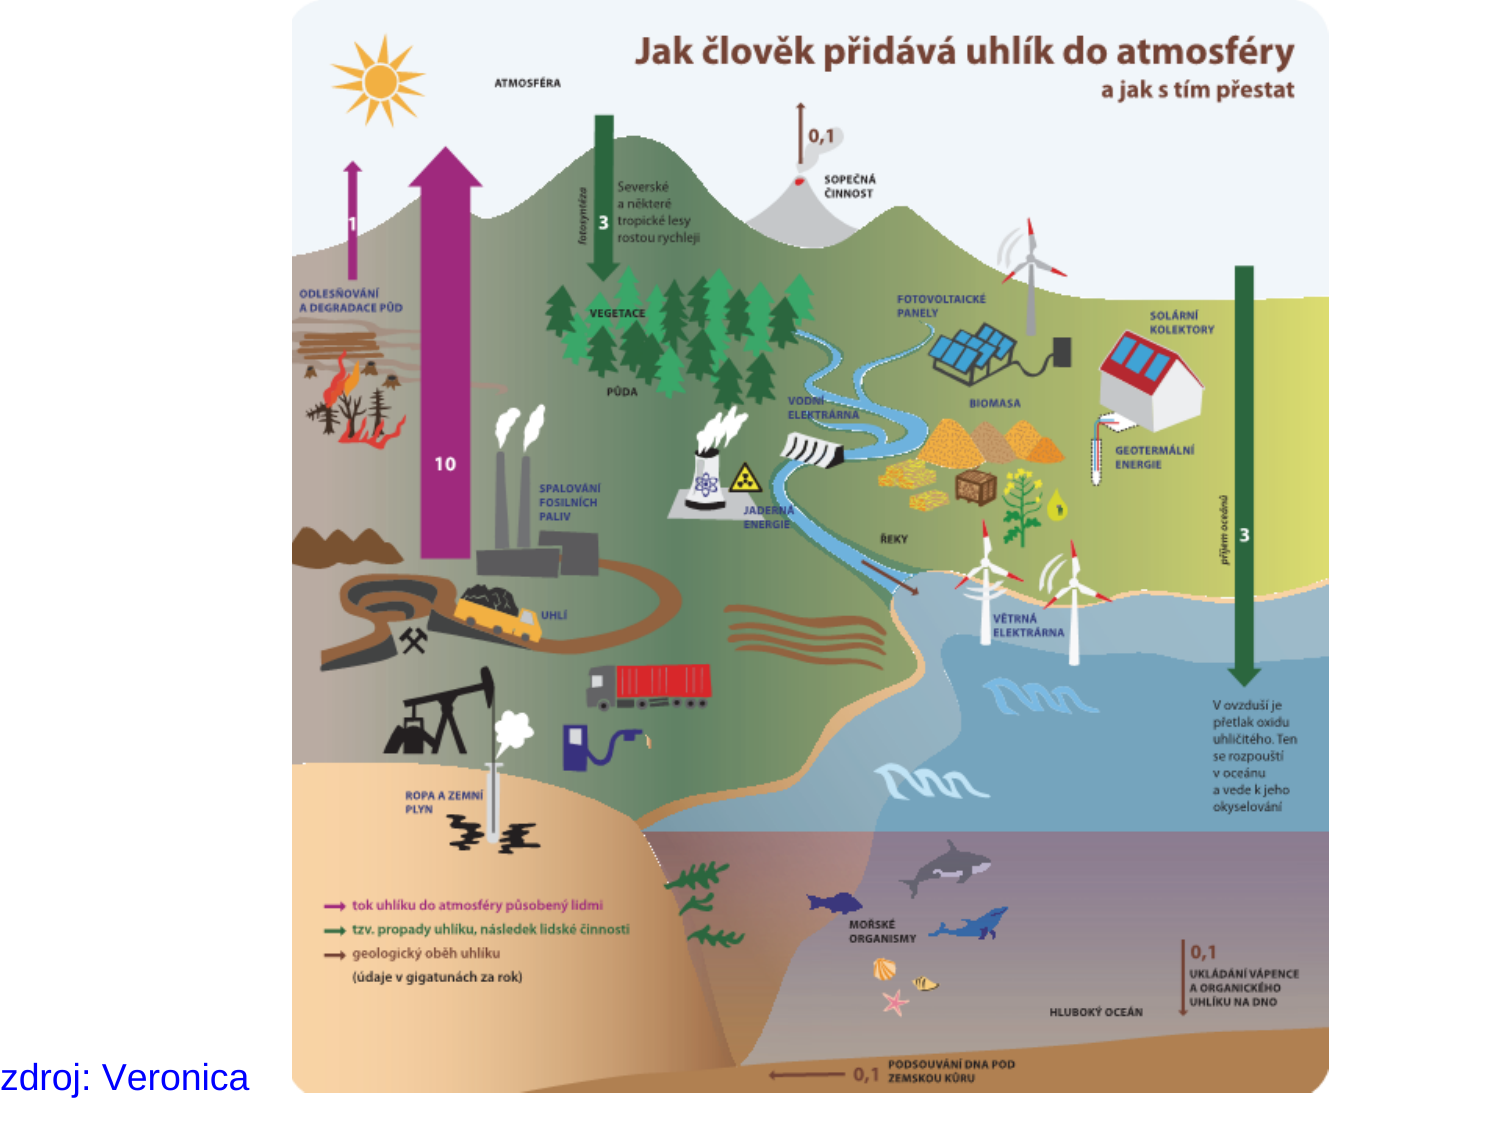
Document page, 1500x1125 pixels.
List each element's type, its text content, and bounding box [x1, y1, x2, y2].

picture [292, 0, 1329, 1093]
text_box zdroj: Veronica [0, 1033, 680, 1125]
